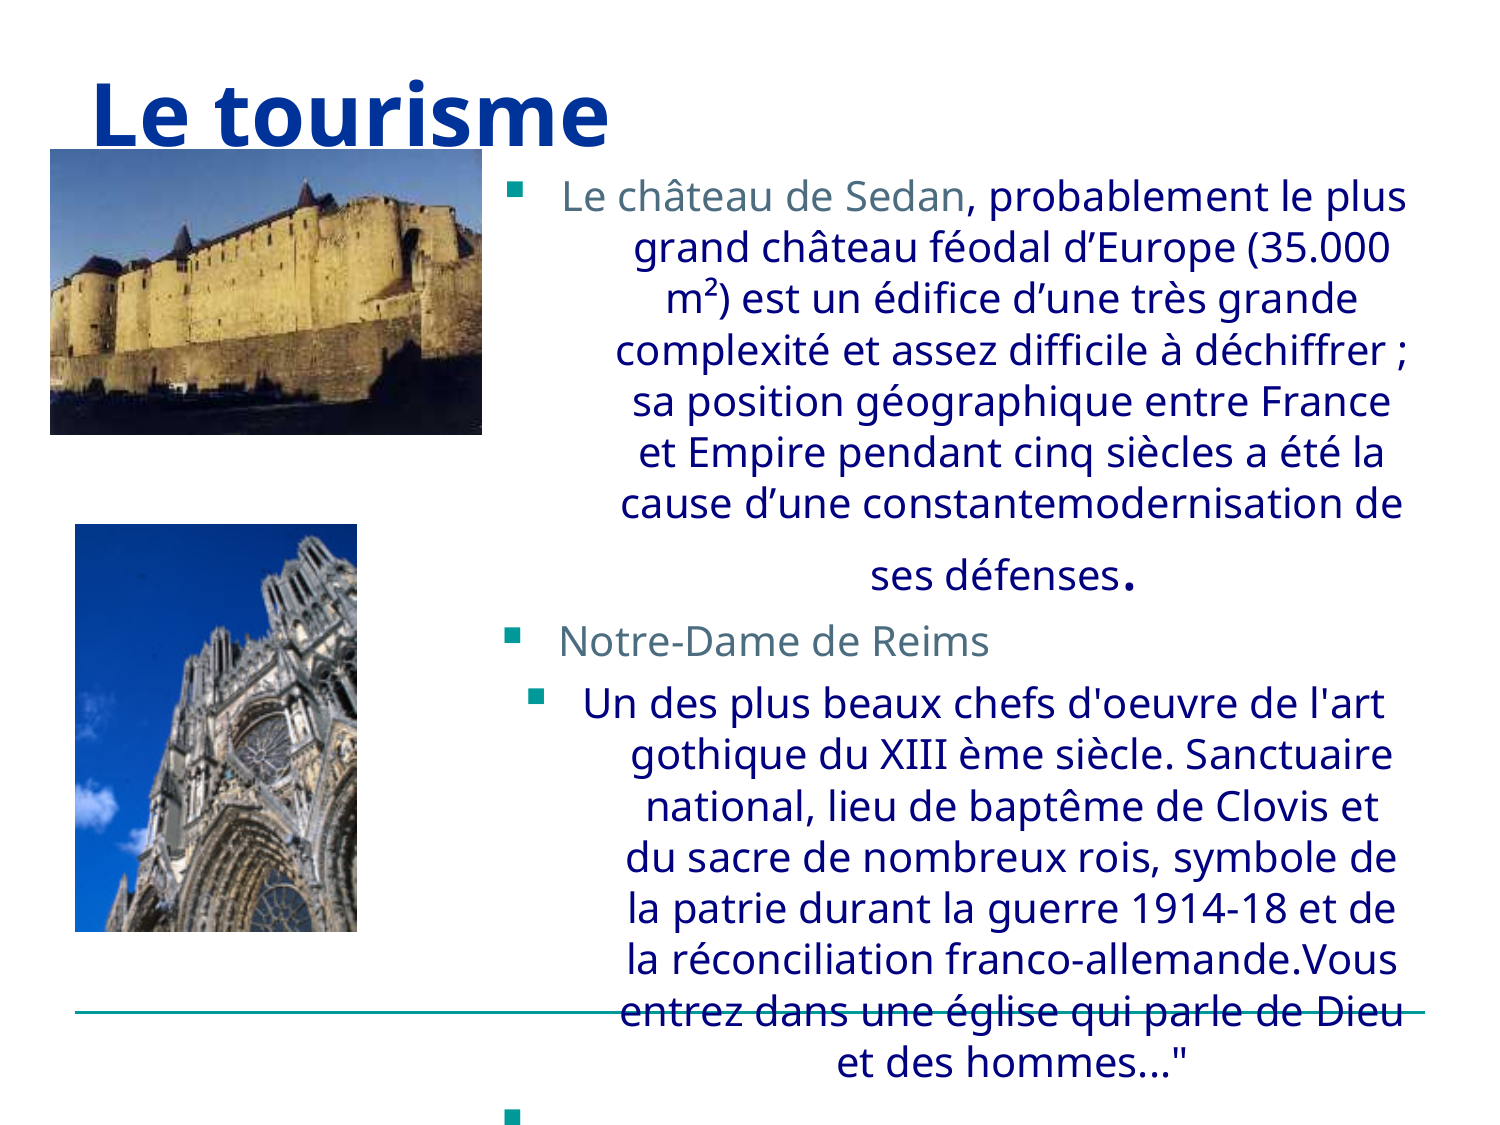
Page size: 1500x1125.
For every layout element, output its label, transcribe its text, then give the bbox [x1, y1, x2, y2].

picture [75, 524, 357, 932]
picture [50, 149, 482, 435]
title Le tourisme [75, 45, 1426, 233]
list Le château de Sedan, probablement le plus grand château féodal d’Europe (35.000 m²) est un édifice d’une très grande complexité et assez difficile à déchiffrer ; sa position géographique entre France et Empire pendant cinq siècles a été la cause d’une constantemodernisation de ses défenses. Notre-Dame de Reims Un des plus beaux chefs d'oeuvre de l'art gothique du XIII ème siècle. Sanctuaire national, lieu de baptême de Clovis et du sacre de nombreux rois, symbole de la patrie durant la guerre 1914-18 et de la réconciliation franco-allemande.Vous entrez dans une église qui parle de Dieu et des hommes..." [487, 162, 1425, 1125]
